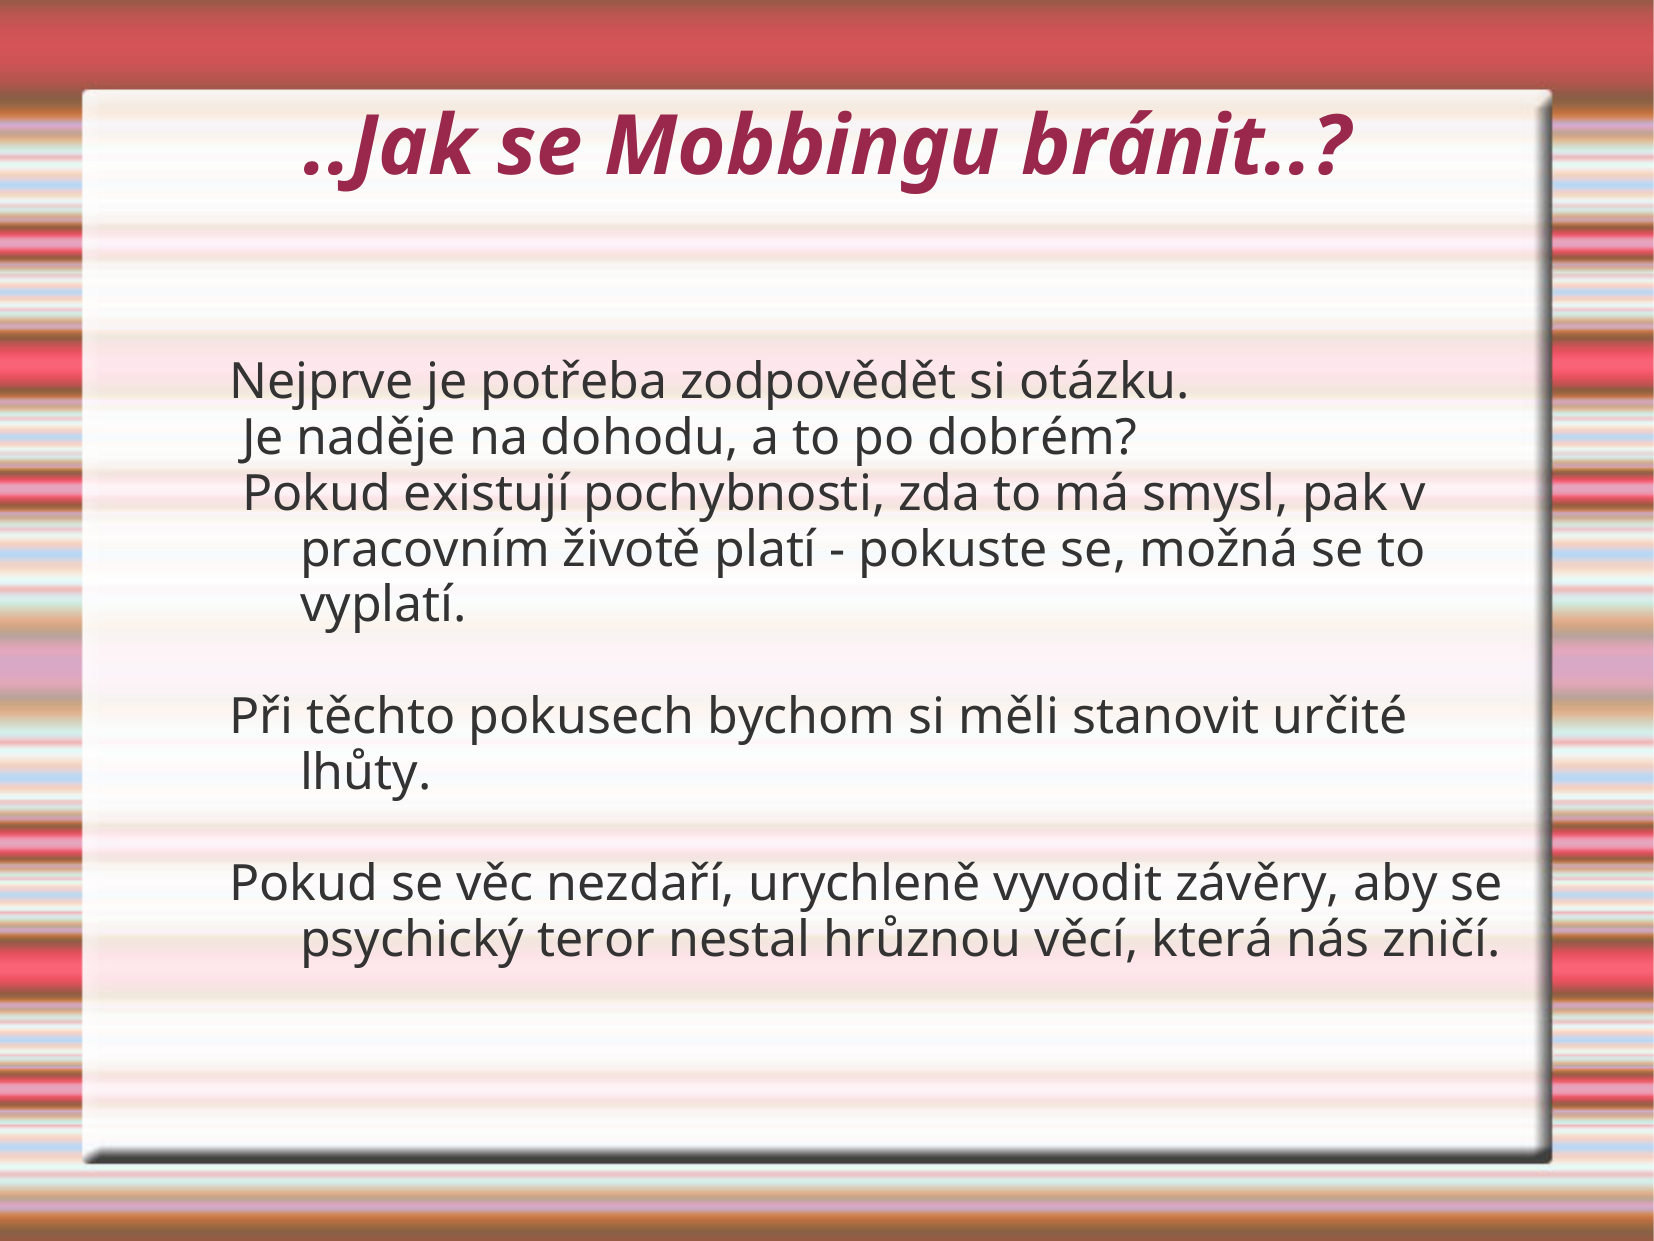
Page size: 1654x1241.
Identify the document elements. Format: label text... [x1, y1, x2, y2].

title ..Jak se Mobbingu bránit..? [121, 50, 1534, 237]
list Nejprve je potřeba zodpovědět si otázku. Je naděje na dohodu, a to po dobrém? Pokud existují pochybnosti, zda to má smysl, pak v pracovním životě platí - pokuste se, možná se to vyplatí. Při těchto pokusech bychom si měli stanovit určité lhůty. Pokud se věc nezdaří, urychleně vyvodit závěry, aby se psychický teror nestal hrůznou věcí, která nás zničí. [134, 350, 1516, 1133]
